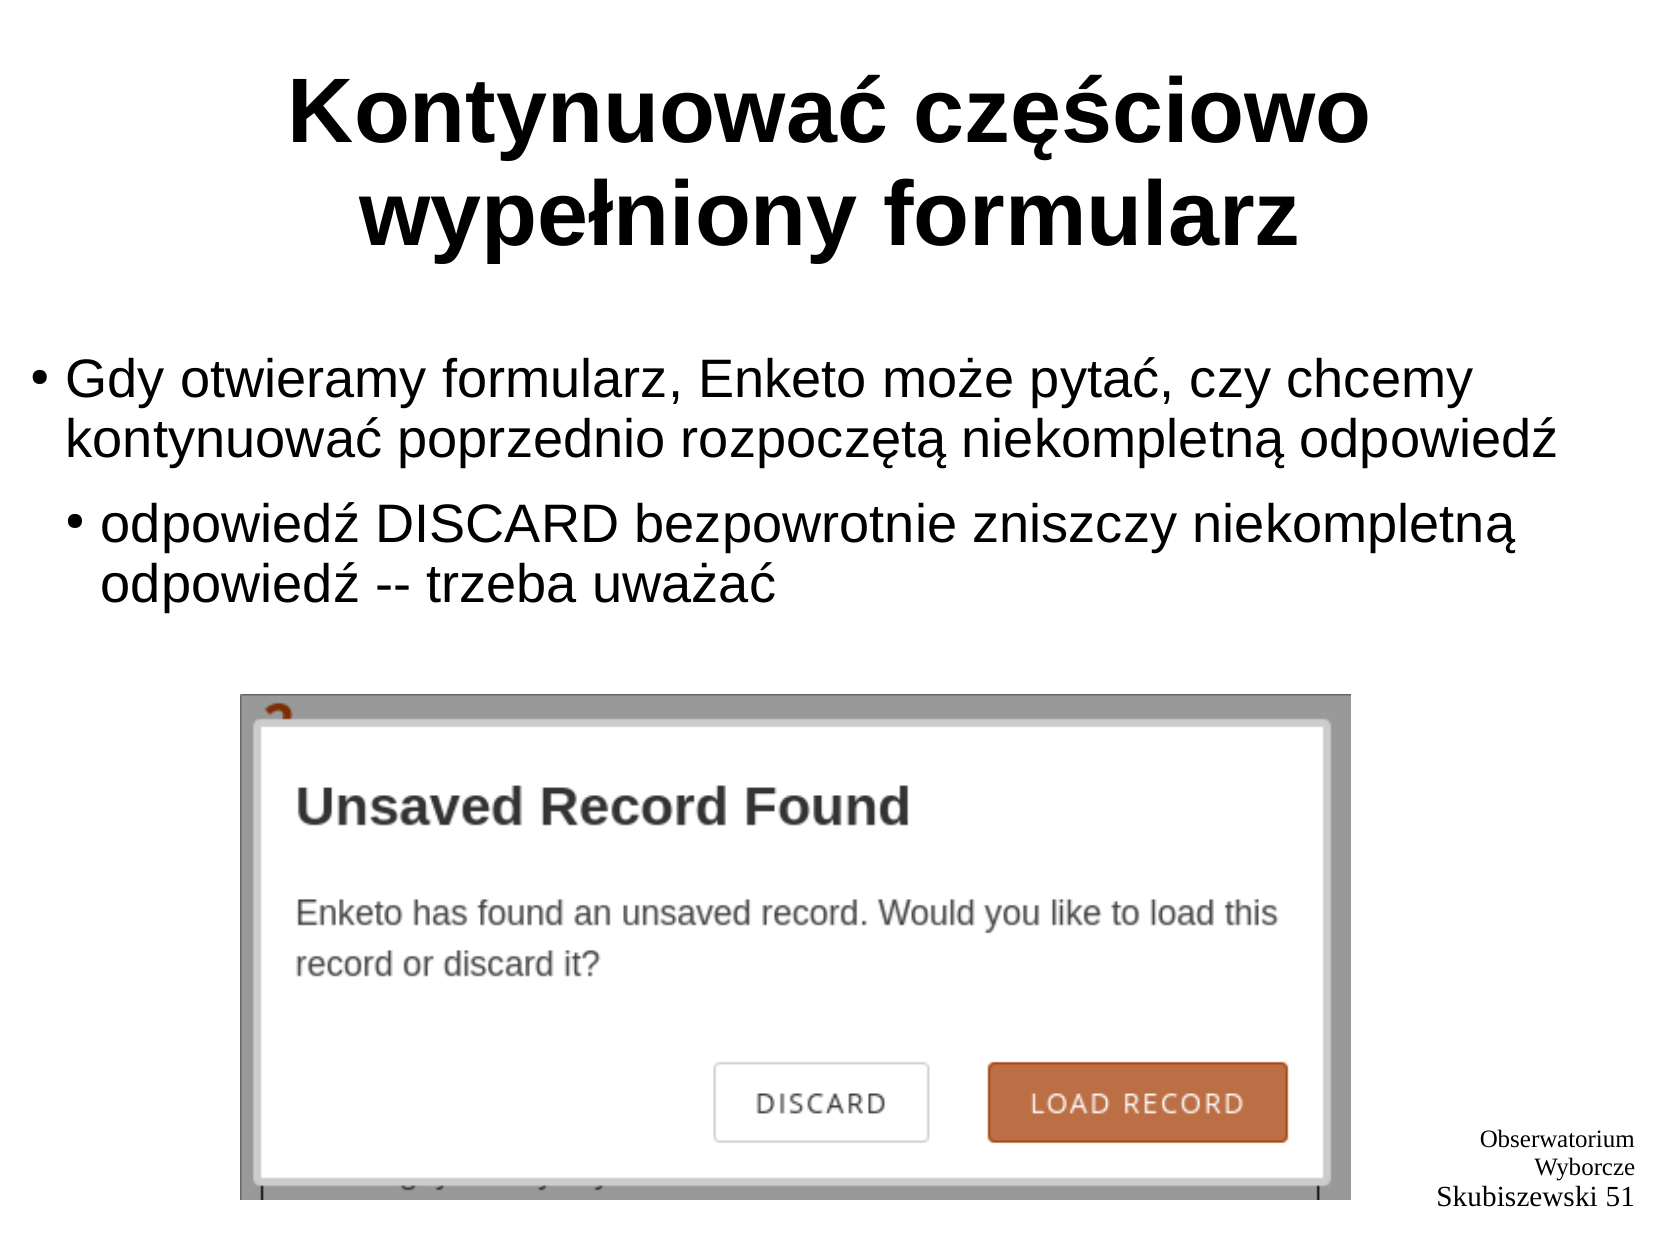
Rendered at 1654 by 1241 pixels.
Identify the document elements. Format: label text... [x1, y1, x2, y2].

title Kontynuować częściowo wypełniony formularz [86, 60, 1575, 180]
list Gdy otwieramy formularz, Enketo może pytać, czy chcemy kontynuować poprzednio rozpoczętą niekompletną odpowiedź odpowiedź DISCARD bezpowrotnie zniszczy niekompletną odpowiedź -- trzeba uważać [30, 180, 1583, 1156]
picture [240, 694, 1351, 1201]
